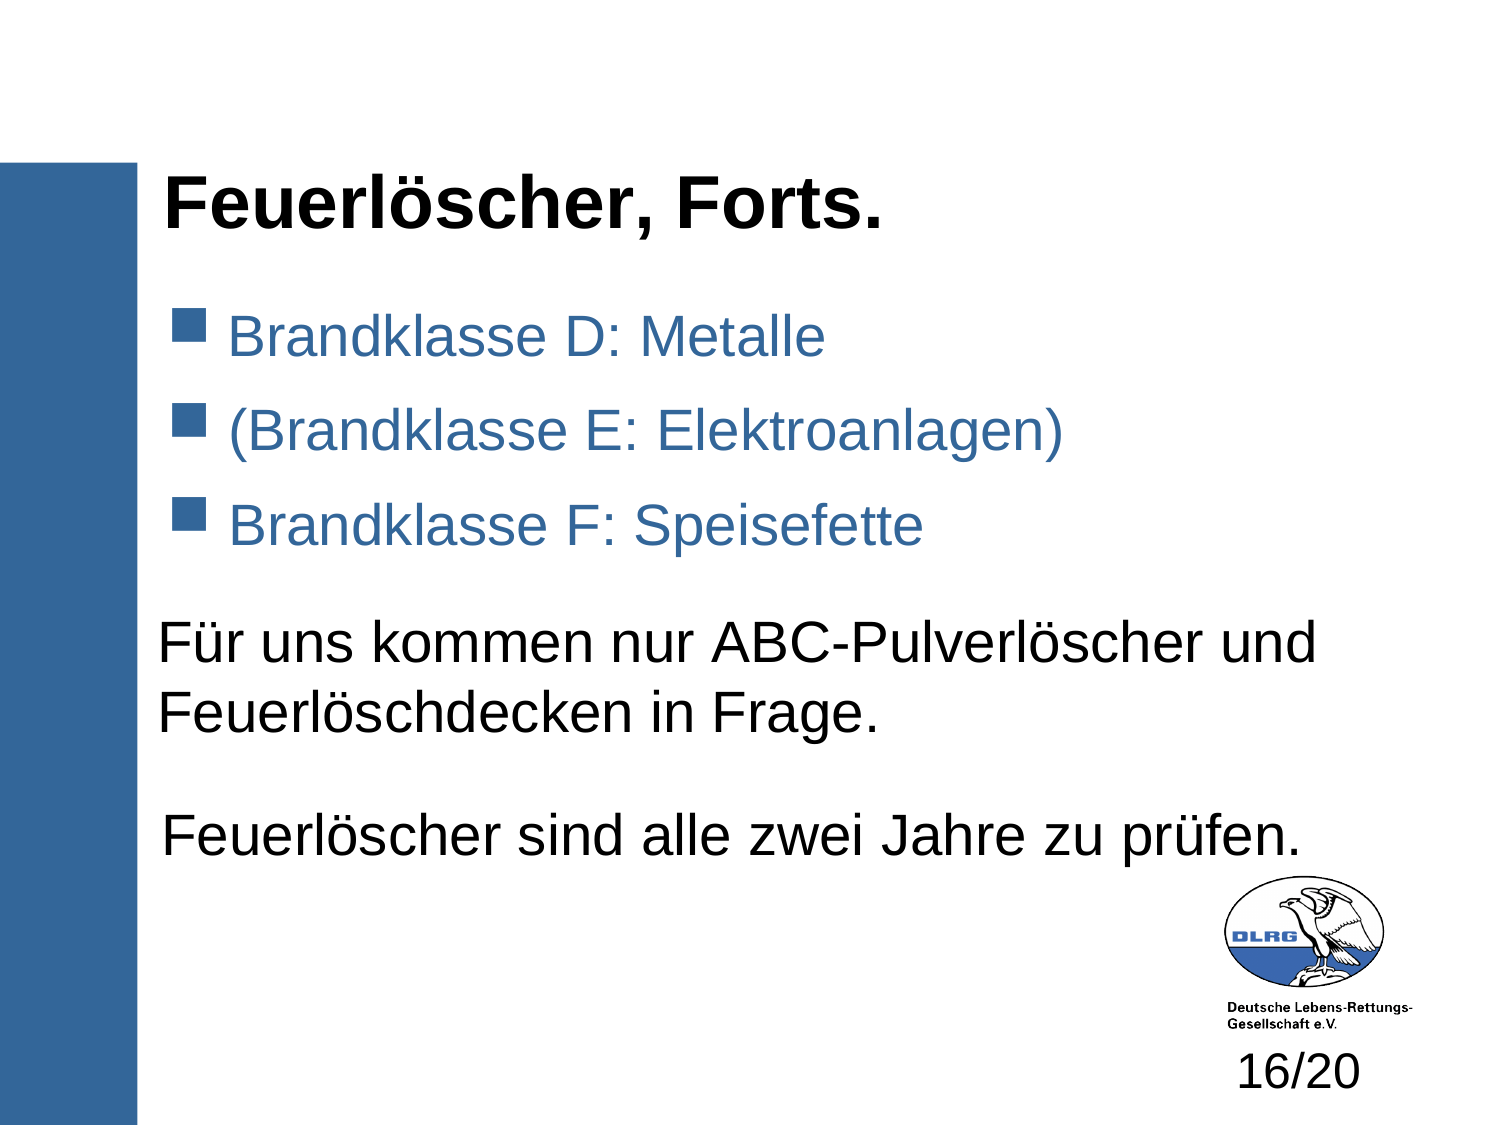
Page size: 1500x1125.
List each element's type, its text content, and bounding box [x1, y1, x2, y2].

text_box Feuerlöscher, Forts. [149, 138, 1442, 259]
text_box Für uns kommen nur ABC-Pulverlöscher und Feuerlöschdecken in Frage. [142, 596, 1359, 752]
text_box <Nummer>/20 [1221, 1030, 1500, 1106]
text_box Feuerlöscher sind alle zwei Jahre zu prüfen. [146, 789, 1462, 893]
text_box Brandklasse D: Metalle (Brandklasse E: Elektroanlagen)‏ Brandklasse F: Speisefette [152, 265, 1434, 637]
picture [1224, 893, 1413, 1030]
